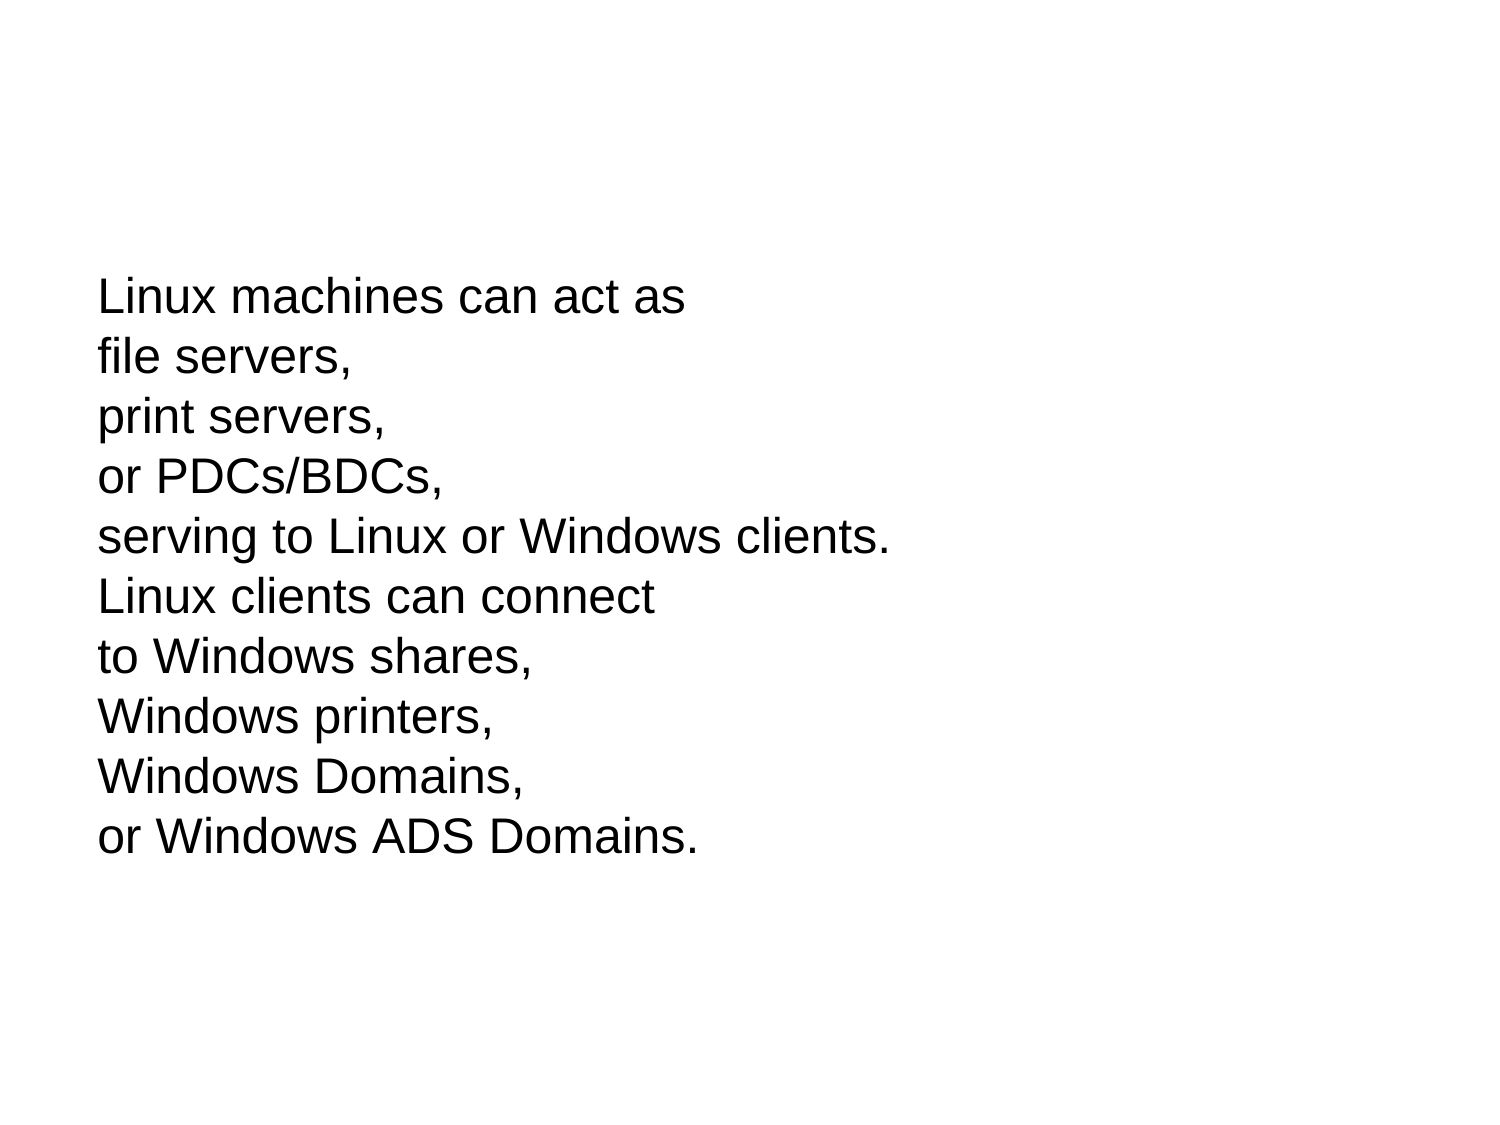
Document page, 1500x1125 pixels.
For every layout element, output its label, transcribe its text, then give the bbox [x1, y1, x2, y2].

text_box Linux machines can act as file servers, print servers, or PDCs/BDCs, serving to Linux or Windows clients. Linux clients can connect to Windows shares, Windows printers, Windows Domains, or Windows ADS Domains. [82, 255, 1418, 871]
